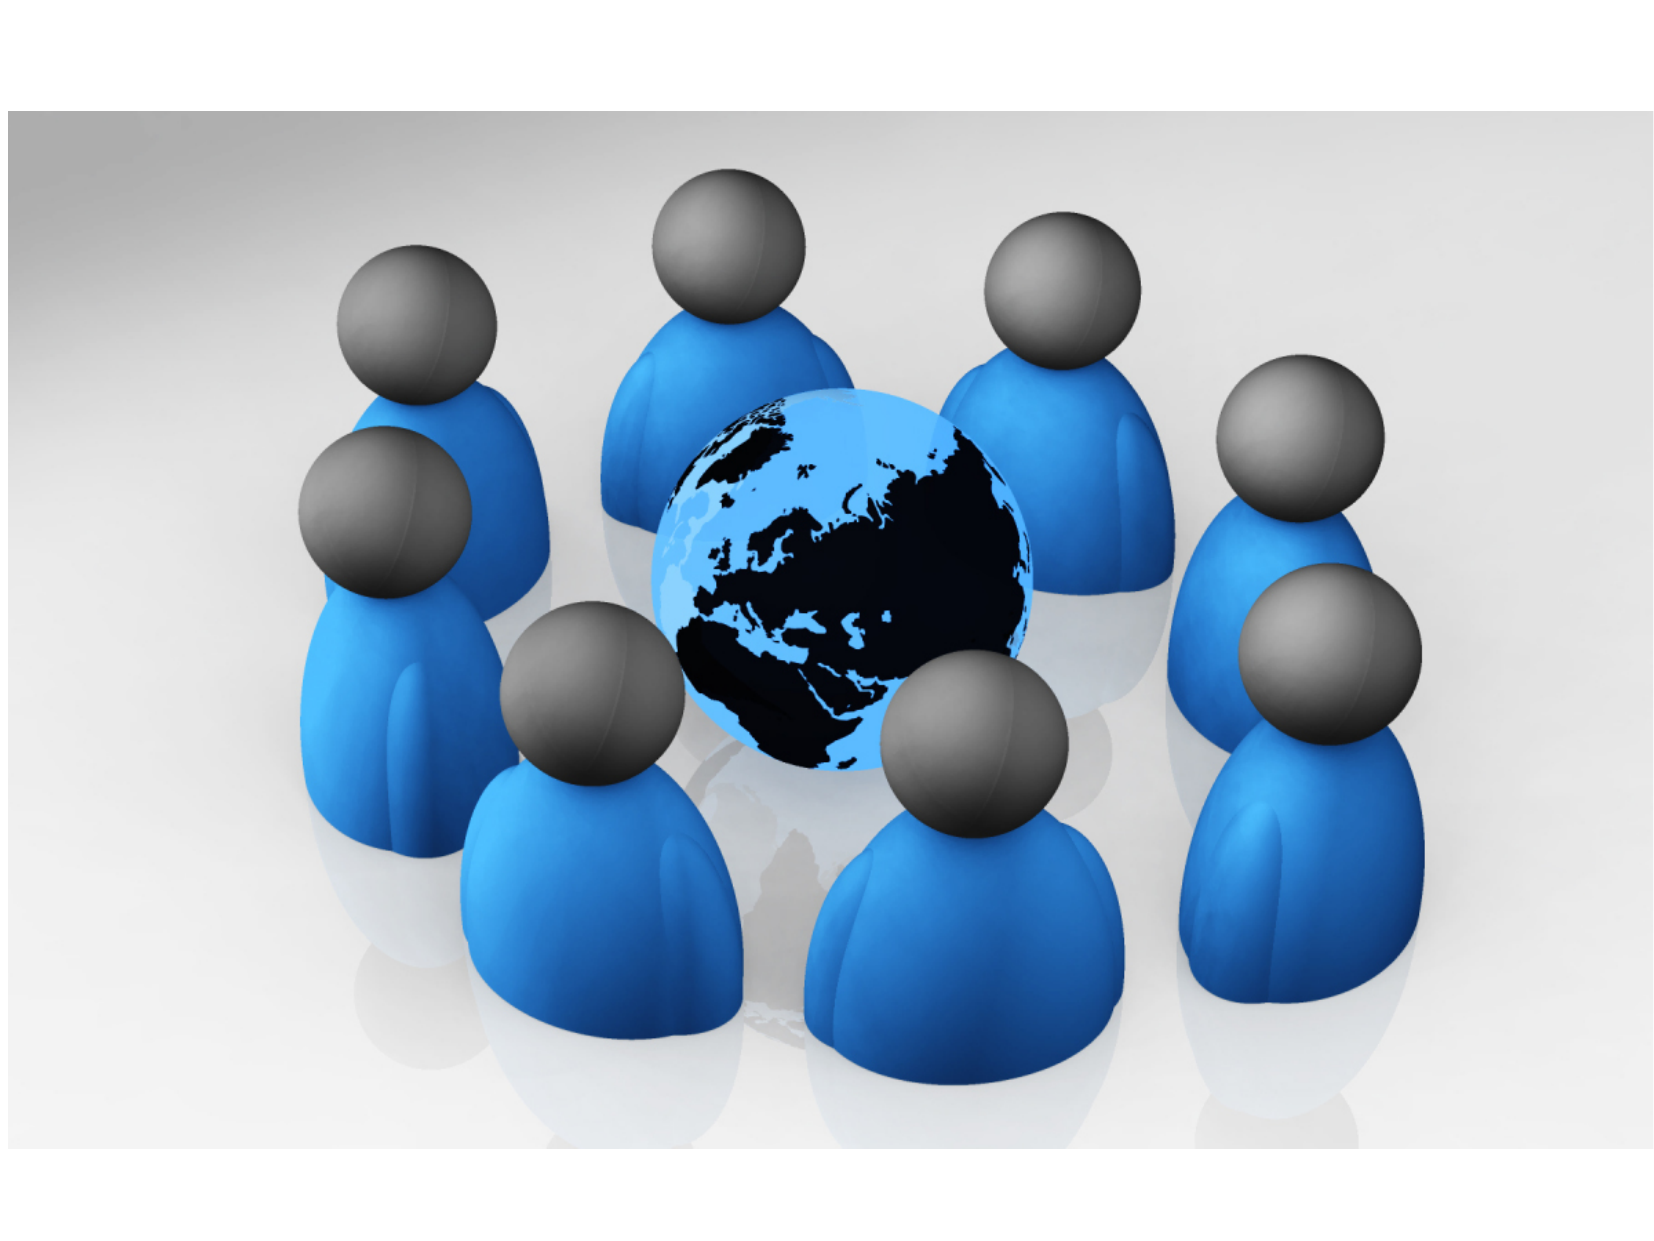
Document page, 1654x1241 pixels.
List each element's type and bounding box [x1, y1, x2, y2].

picture [8, 111, 1654, 1149]
